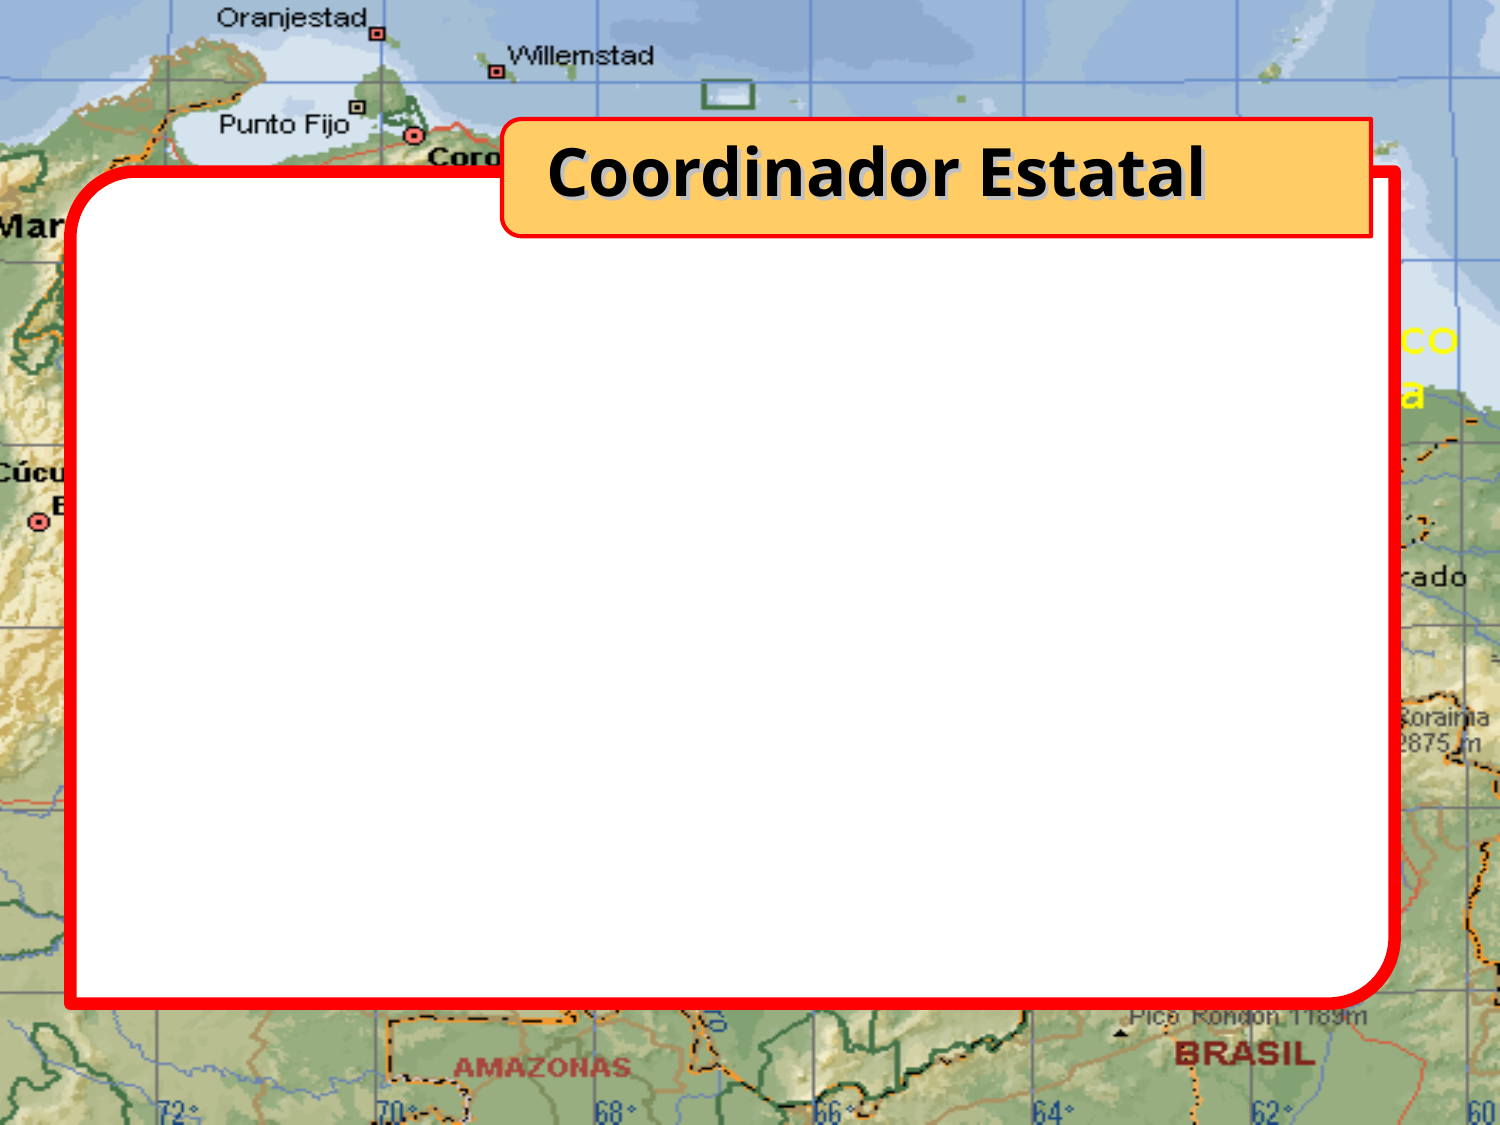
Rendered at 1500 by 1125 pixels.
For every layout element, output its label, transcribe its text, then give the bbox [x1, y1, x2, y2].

picture [0, 0, 1500, 1125]
text_box Coordinador Estatal [531, 118, 1418, 211]
text_box [70, 119, 1395, 1004]
